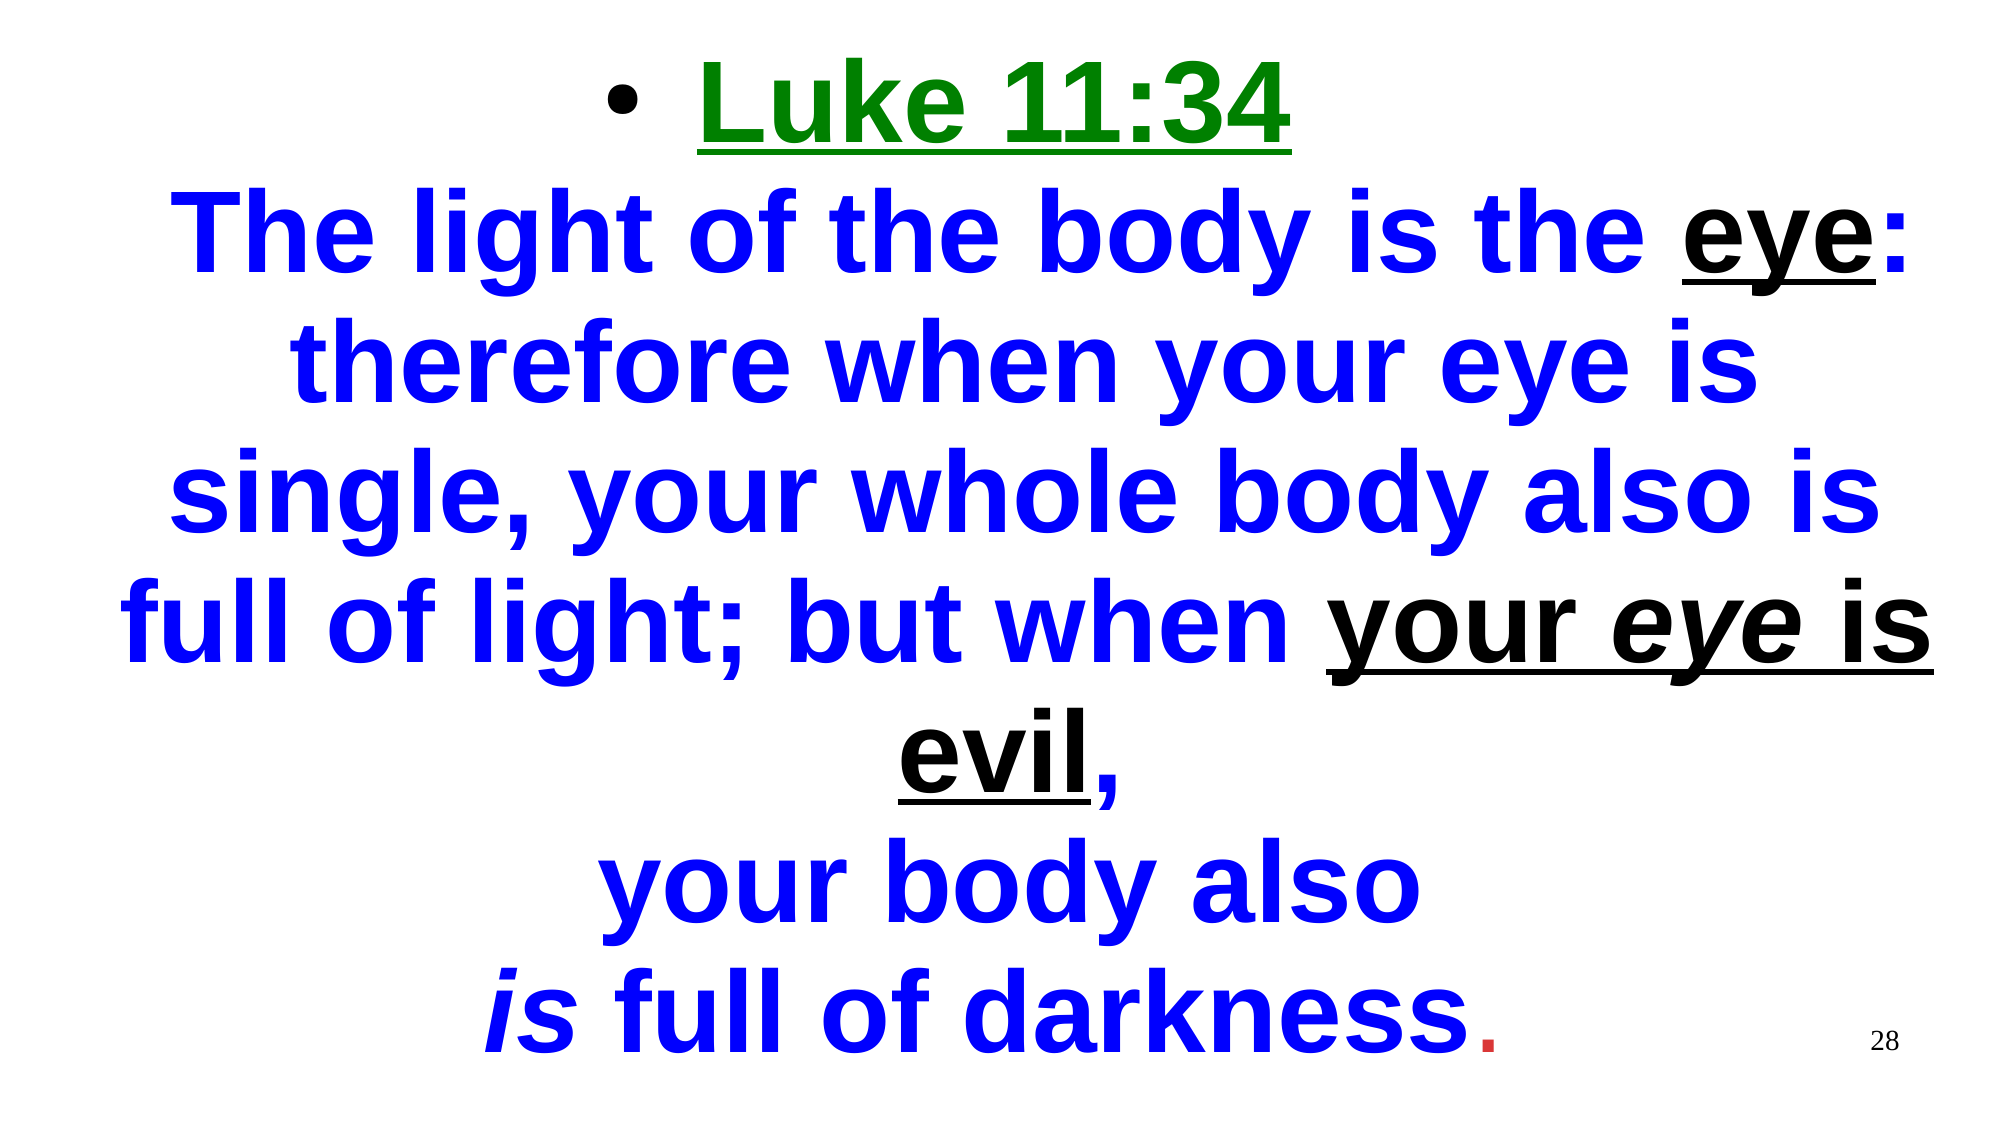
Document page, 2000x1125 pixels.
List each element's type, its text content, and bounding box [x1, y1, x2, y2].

list Luke 11:34 The light of the body is the eye: therefore when your eye is single, your whole body also is full of light; but when your eye is evil, your body also is full of darkness. [37, 37, 1951, 1088]
